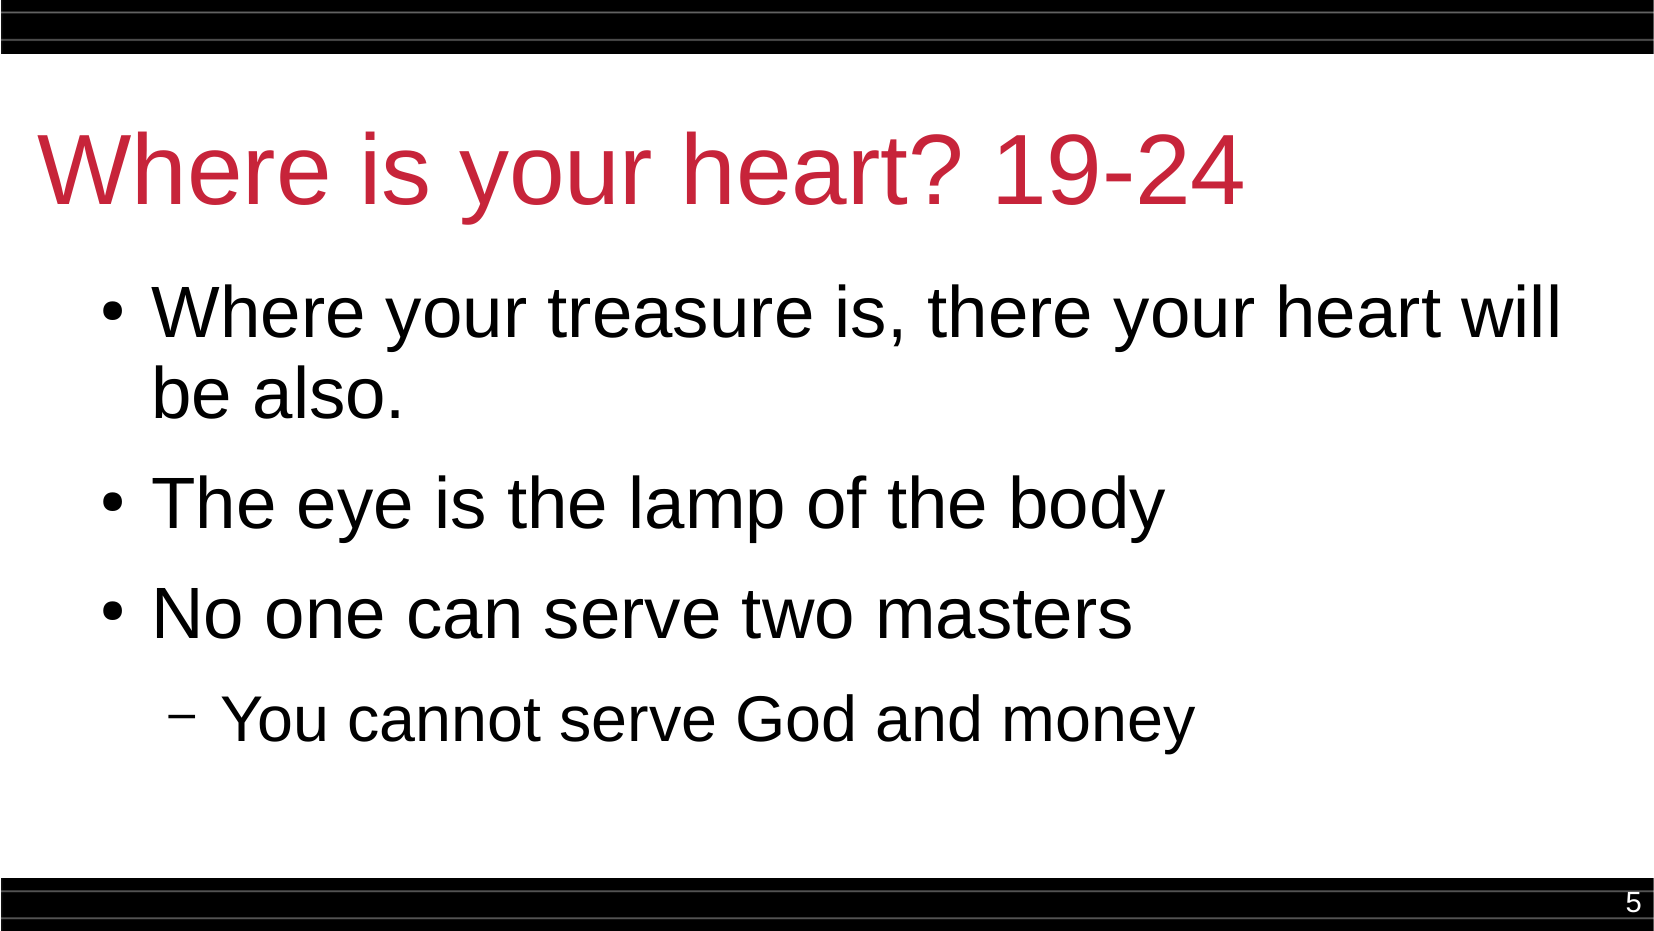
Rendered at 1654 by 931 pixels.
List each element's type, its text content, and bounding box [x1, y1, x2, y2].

picture [1, 878, 1654, 931]
picture [1, 0, 1654, 54]
list Where your treasure is, there your heart will be also. The eye is the lamp of the body No one can serve two masters You cannot serve God and money [82, 271, 1571, 758]
title Where is your heart? 19-24 [37, 67, 1613, 273]
